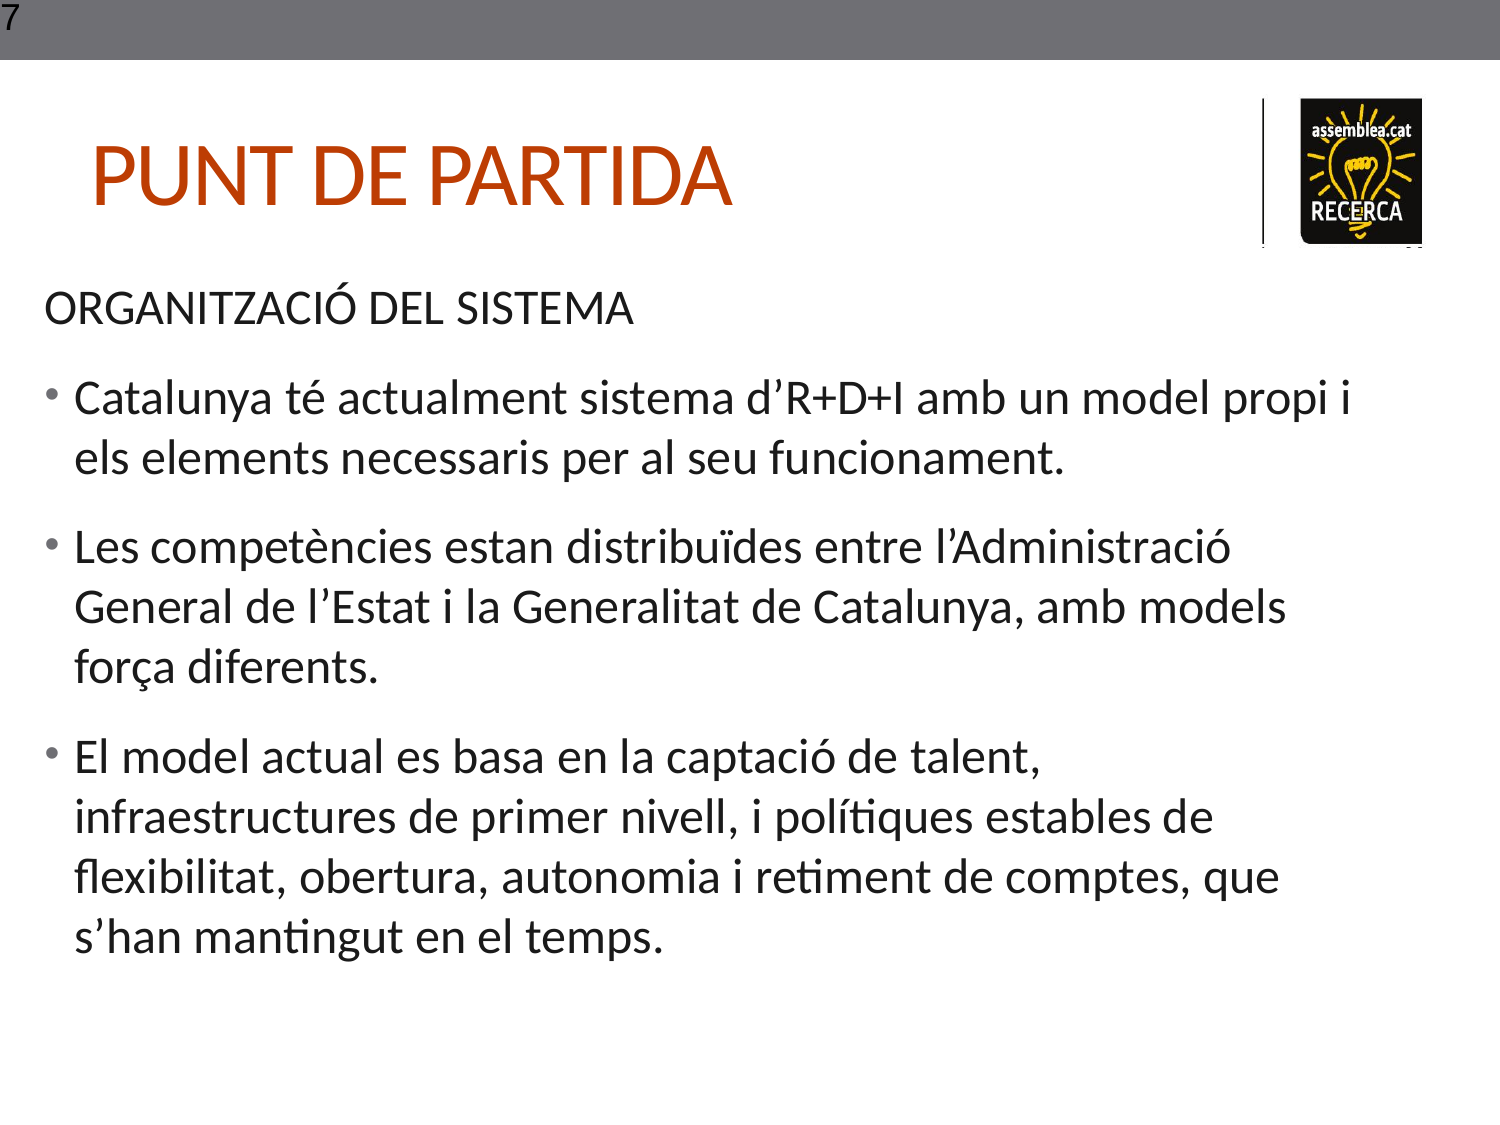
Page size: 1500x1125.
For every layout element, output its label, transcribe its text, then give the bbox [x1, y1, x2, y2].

list ORGANITZACIÓ DEL SISTEMA Catalunya té actualment sistema d’R+D+I amb un model propi i els elements necessaris per al seu funcionament. Les competències estan distribuïdes entre l’Administració General de l’Estat i la Generalitat de Catalunya, amb models força diferents. El model actual es basa en la captació de talent, infraestructures de primer nivell, i polítiques estables de flexibilitat, obertura, autonomia i retiment de comptes, que s’han mantingut en el temps. [29, 267, 1388, 1008]
title PUNT DE PARTIDA [75, 87, 1425, 250]
picture [1262, 90, 1429, 248]
